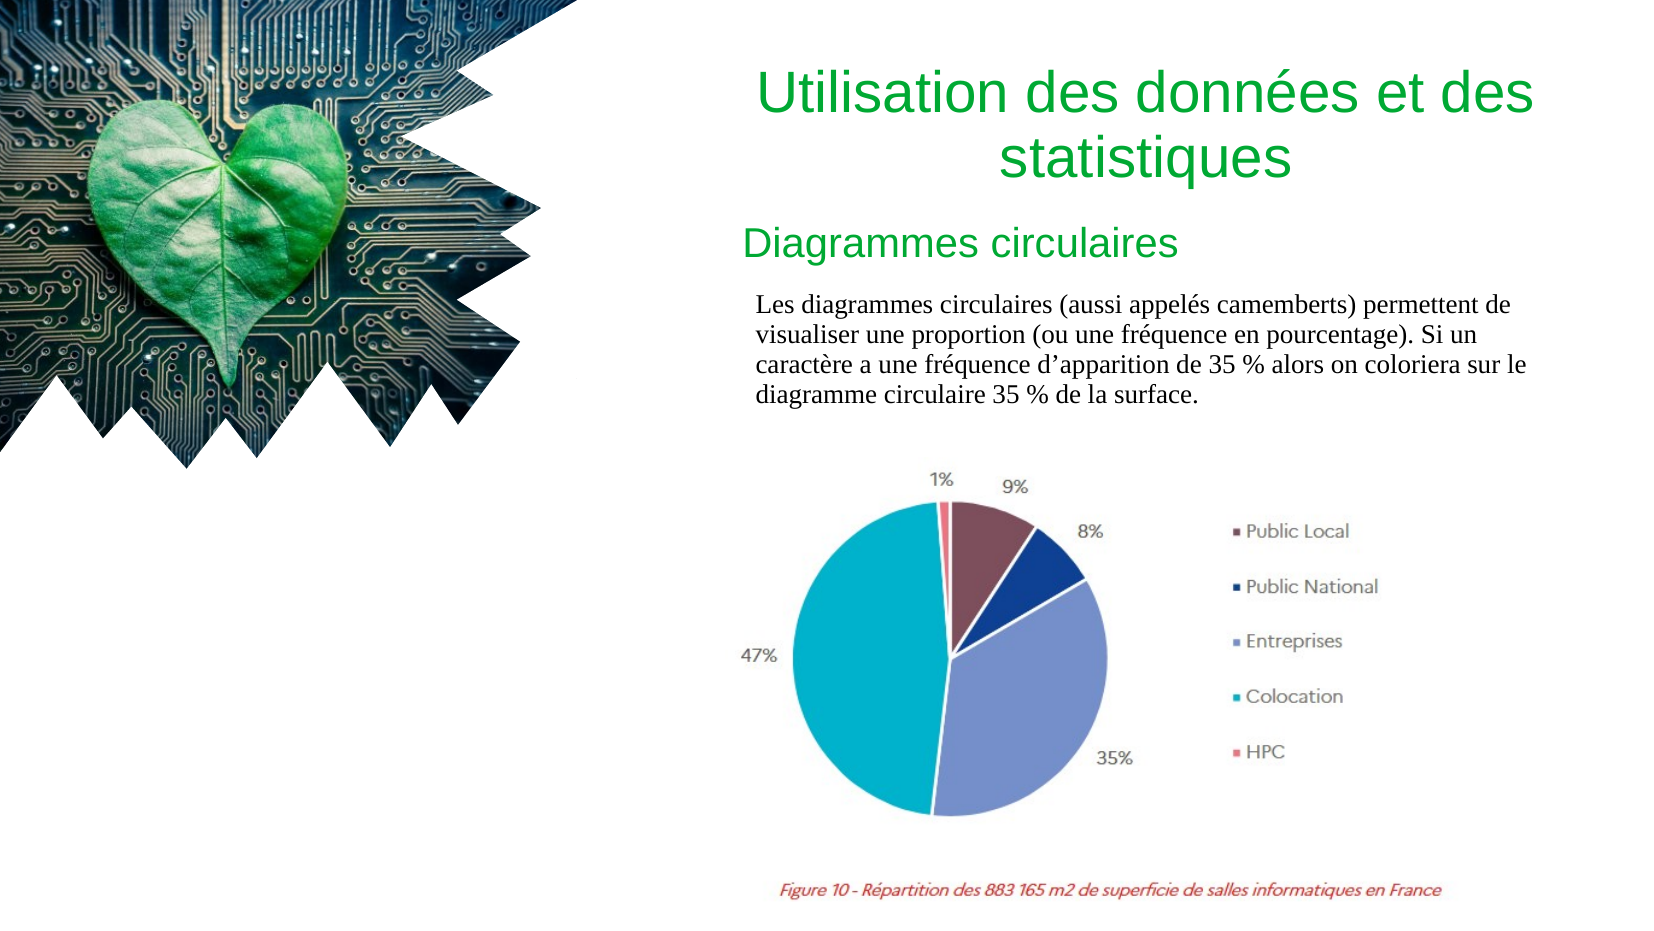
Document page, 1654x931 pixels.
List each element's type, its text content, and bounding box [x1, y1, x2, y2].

text_box [0, 0, 731, 540]
picture [497, 196, 501, 206]
text_box Les diagrammes circulaires (aussi appelés camemberts) permettent de visualiser une proportion (ou une fréquence en pourcentage). Si un caractère a une fréquence d’apparition de 35 % alors on coloriera sur le diagramme circulaire 35 % de la surface. [740, 282, 1568, 428]
picture [687, 457, 1502, 915]
text_box Diagrammes circulaires [727, 212, 1527, 274]
text_box Utilisation des données et des statistiques [705, 52, 1587, 198]
picture [0, 0, 575, 468]
